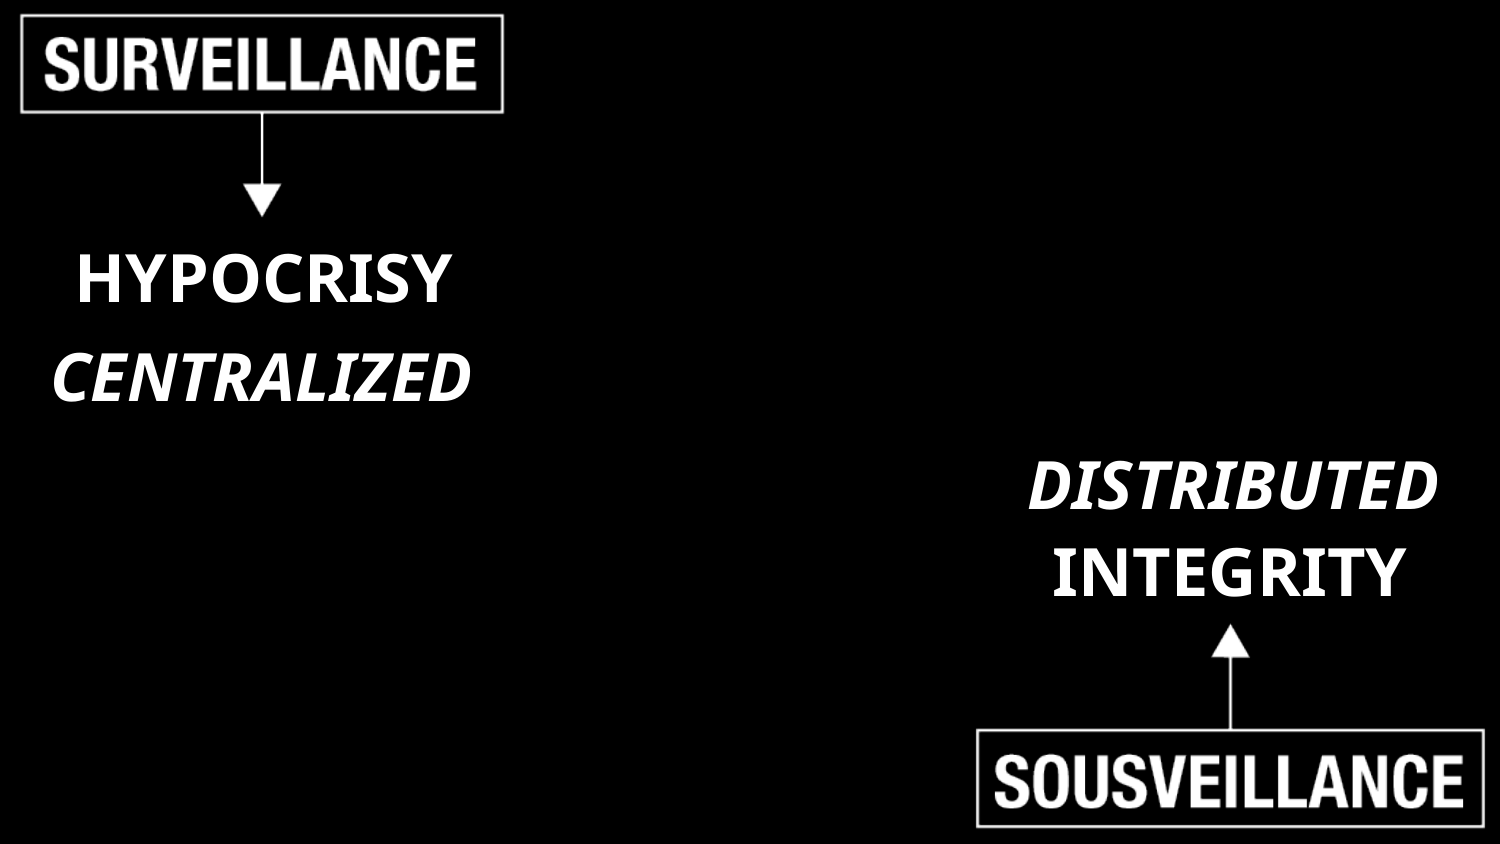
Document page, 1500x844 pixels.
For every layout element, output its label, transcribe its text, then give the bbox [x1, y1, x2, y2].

text_box DISTRIBUTED [1012, 435, 1455, 531]
text_box INTEGRITY [1037, 531, 1423, 618]
text_box HYPOCRISY [59, 228, 469, 324]
picture [14, 0, 632, 844]
picture [959, 12, 1500, 844]
text_box CENTRALIZED [35, 327, 489, 423]
